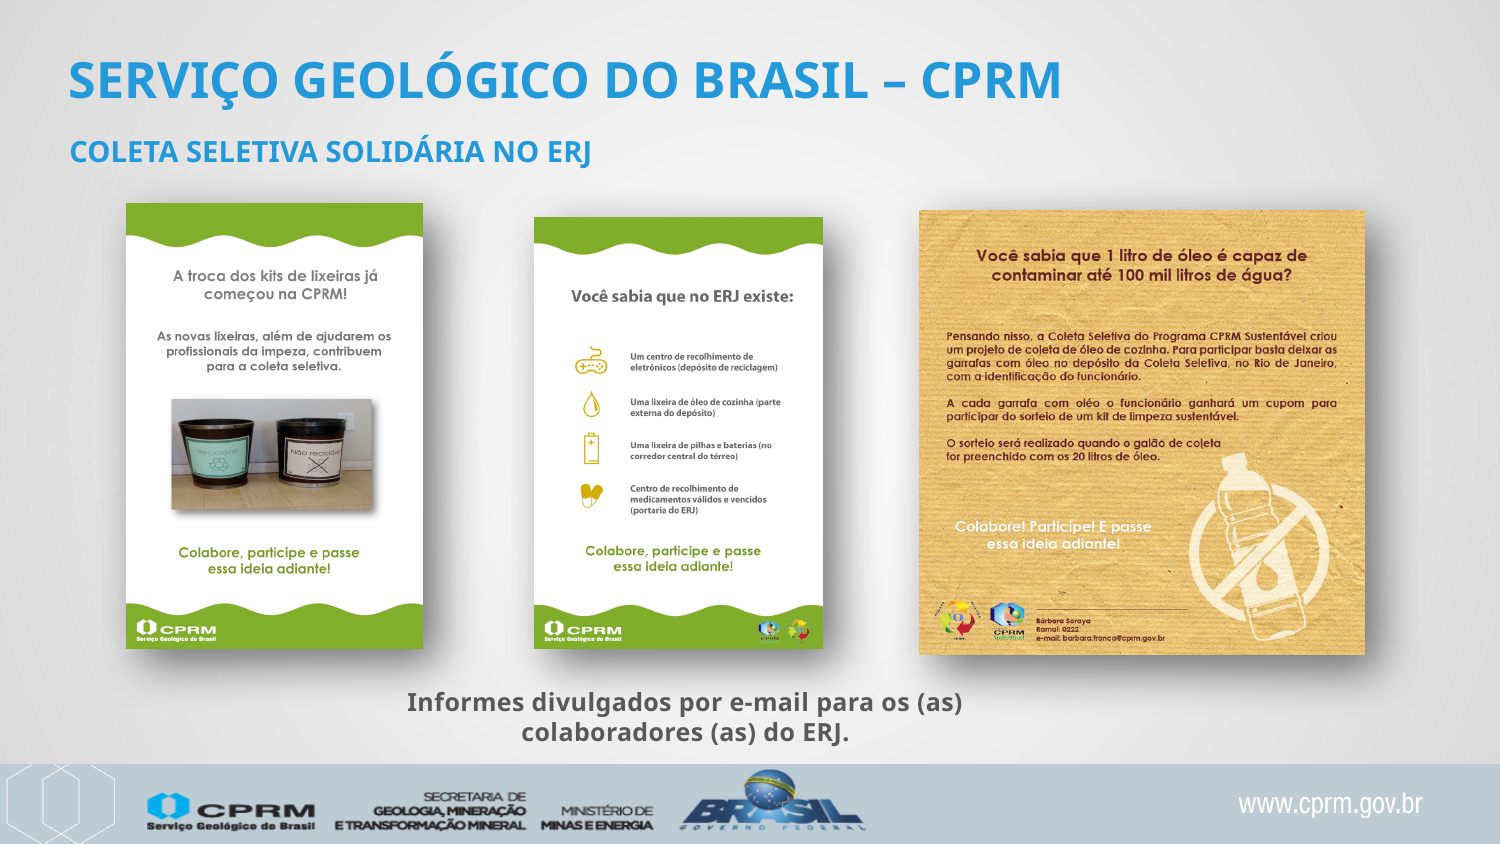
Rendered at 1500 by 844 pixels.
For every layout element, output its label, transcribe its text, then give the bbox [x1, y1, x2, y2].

picture [534, 217, 823, 649]
text_box Informes divulgados por e-mail para os (as) colaboradores (as) do ERJ. [378, 679, 994, 785]
picture [0, 759, 1500, 844]
picture [126, 203, 423, 649]
text_box SERVIÇO GEOLÓGICO DO BRASIL – CPRM [54, 40, 1079, 116]
text_box COLETA SELETIVA SOLIDÁRIA NO ERJ [54, 126, 989, 177]
picture [919, 210, 1365, 655]
